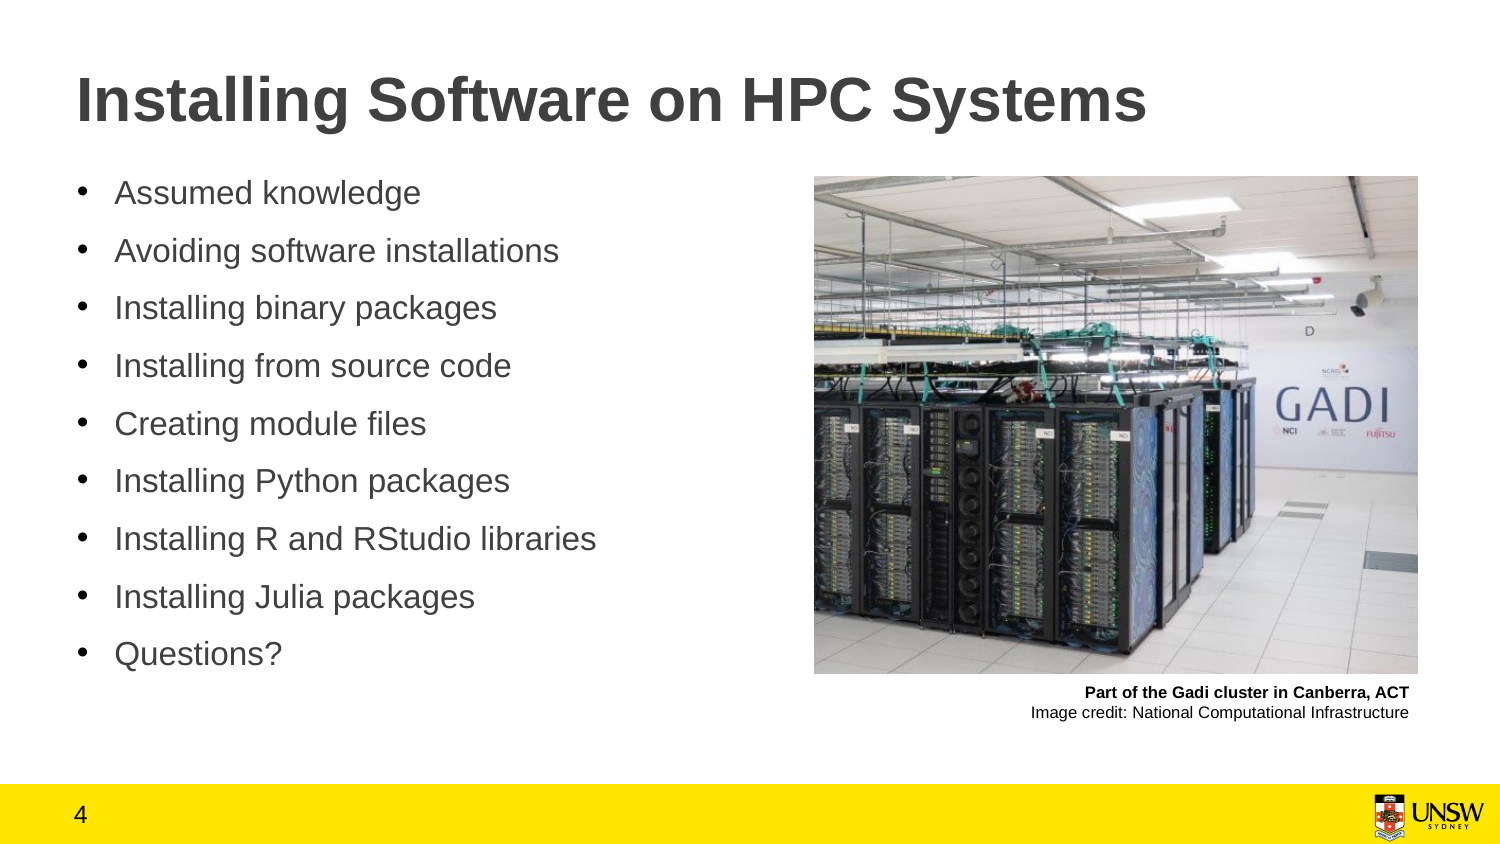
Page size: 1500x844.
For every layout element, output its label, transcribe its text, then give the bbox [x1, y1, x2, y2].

list Assumed knowledge Avoiding software installations Installing binary packages Installing from source code Creating module files Installing Python packages Installing R and RStudio libraries Installing Julia packages Questions? [76, 171, 1424, 762]
picture [814, 176, 1418, 674]
picture [0, 784, 1500, 844]
title Installing Software on HPC Systems [76, 59, 1427, 136]
text_box Part of the Gadi cluster in Canberra, ACT Image credit: National Computational Infrastructure [957, 674, 1425, 730]
text_box <number> [59, 791, 219, 839]
